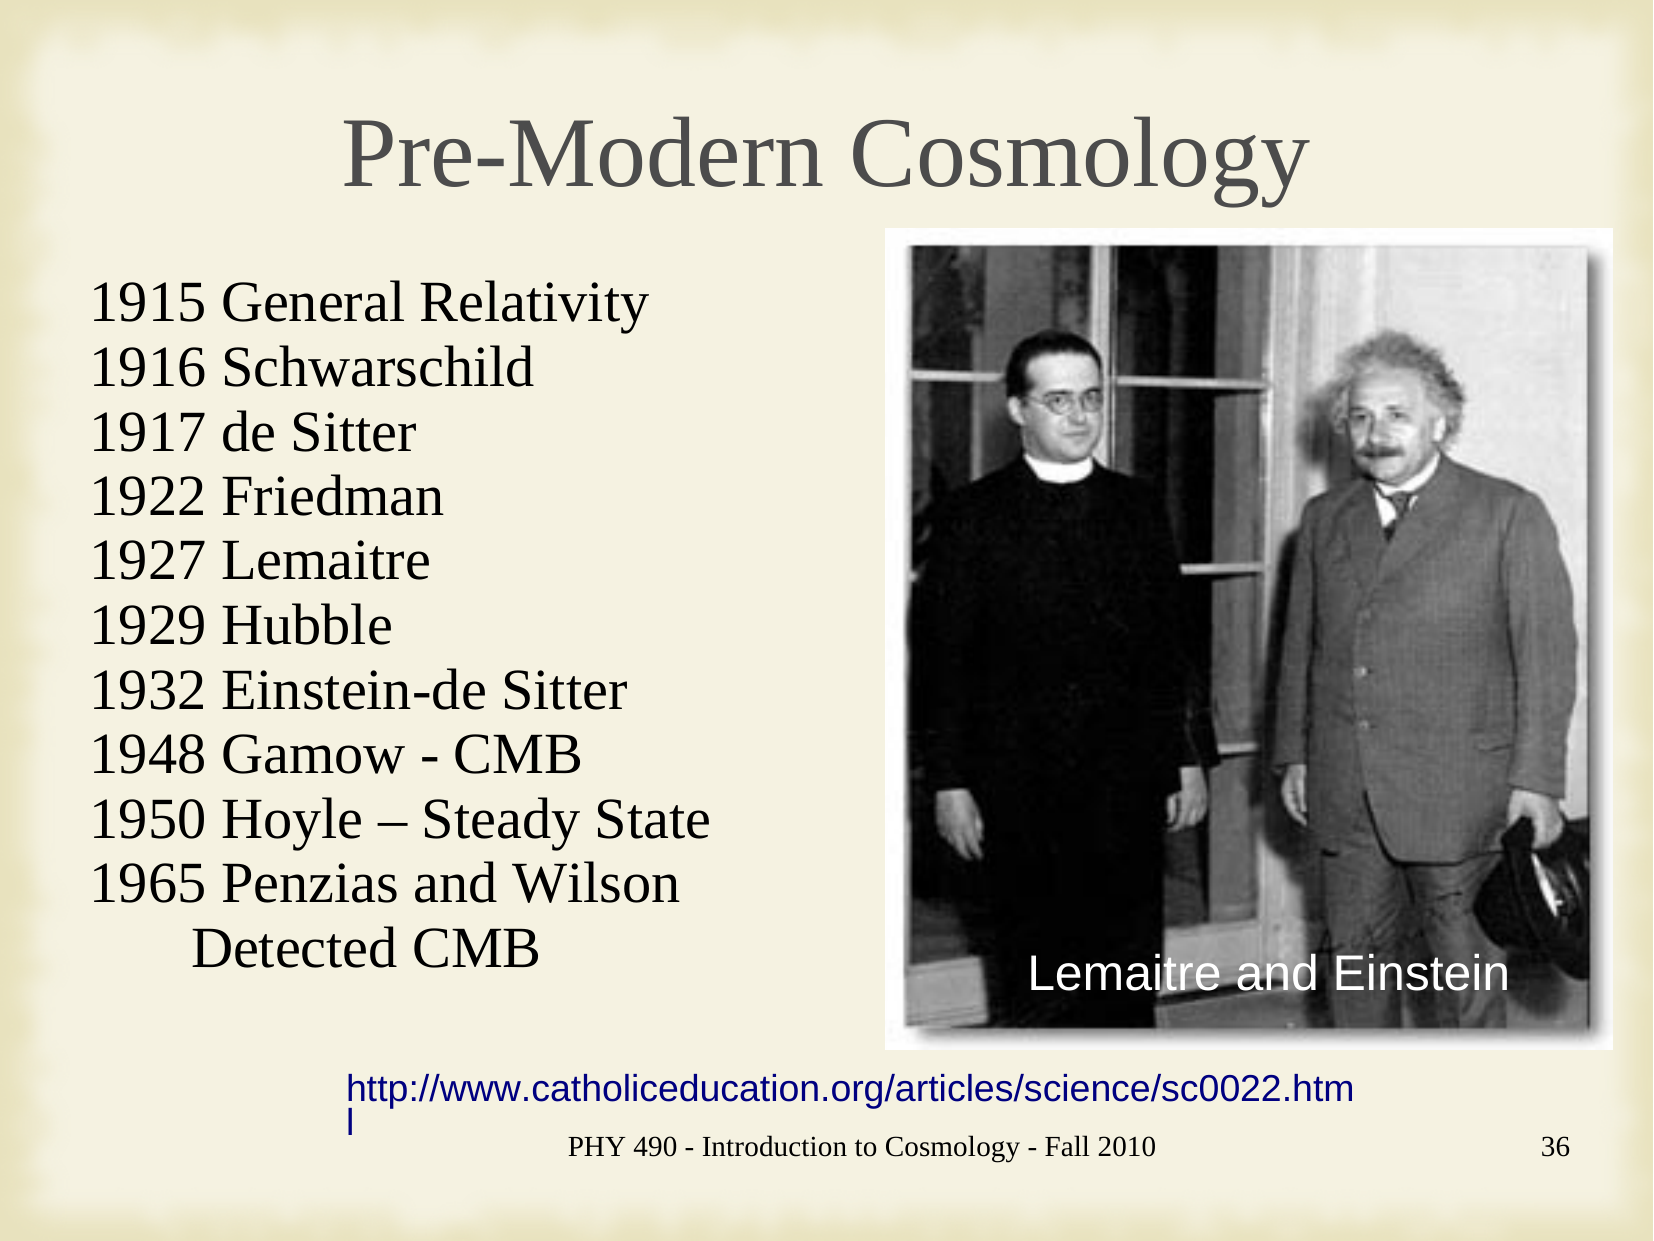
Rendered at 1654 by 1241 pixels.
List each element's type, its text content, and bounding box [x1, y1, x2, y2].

picture [0, 0, 1653, 1241]
text_box 1915 General Relativity 1916 Schwarschild 1917 de Sitter 1922 Friedman 1927 Lemaitre 1929 Hubble 1932 Einstein-de Sitter 1948 Gamow - CMB 1950 Hoyle – Steady State 1965 Penzias and Wilson Detected CMB [75, 262, 863, 998]
title Pre-Modern Cosmology [82, 49, 1571, 257]
text_box http://www.catholiceducation.org/articles/science/sc0022.html [331, 1060, 1376, 1117]
text_box Lemaitre and Einstein [1012, 937, 1538, 1009]
